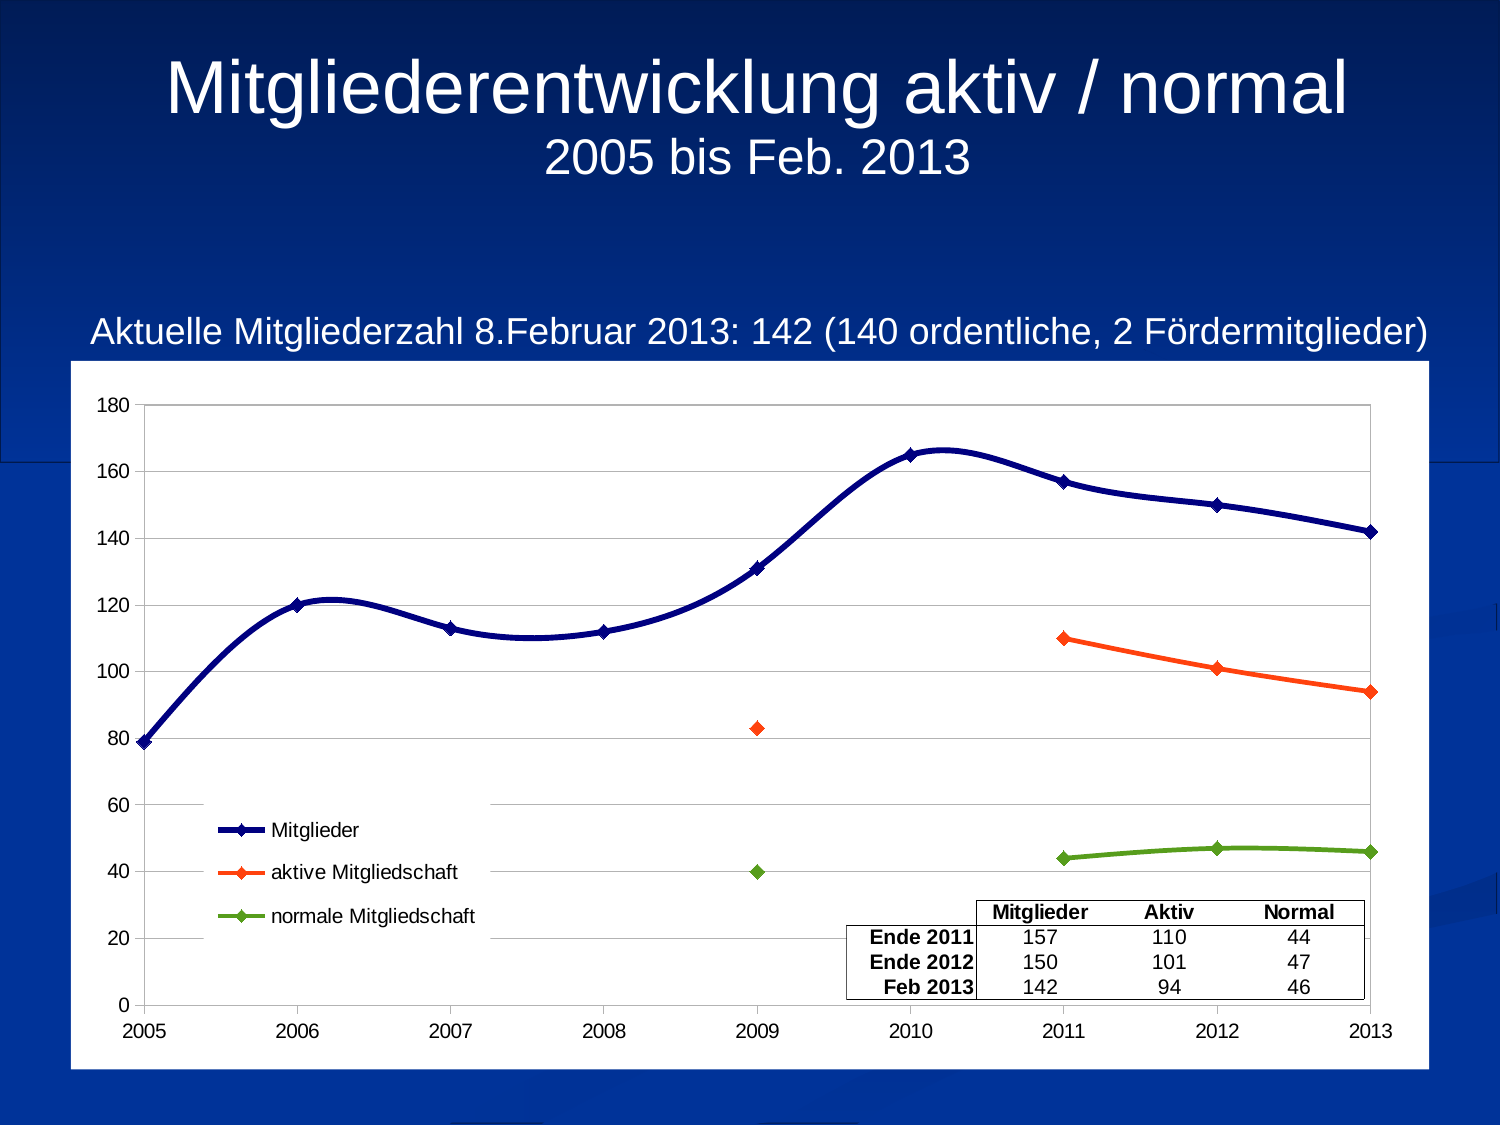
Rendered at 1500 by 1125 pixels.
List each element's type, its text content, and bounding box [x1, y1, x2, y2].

title Mitgliederentwicklung aktiv / normal 2005 bis Feb. 2013 [75, 45, 1441, 185]
text_box Aktuelle Mitgliederzahl 8.Februar 2013: 142 (140 ordentliche, 2 Fördermitglieder) [75, 303, 1444, 361]
chart [70, 360, 1430, 1070]
